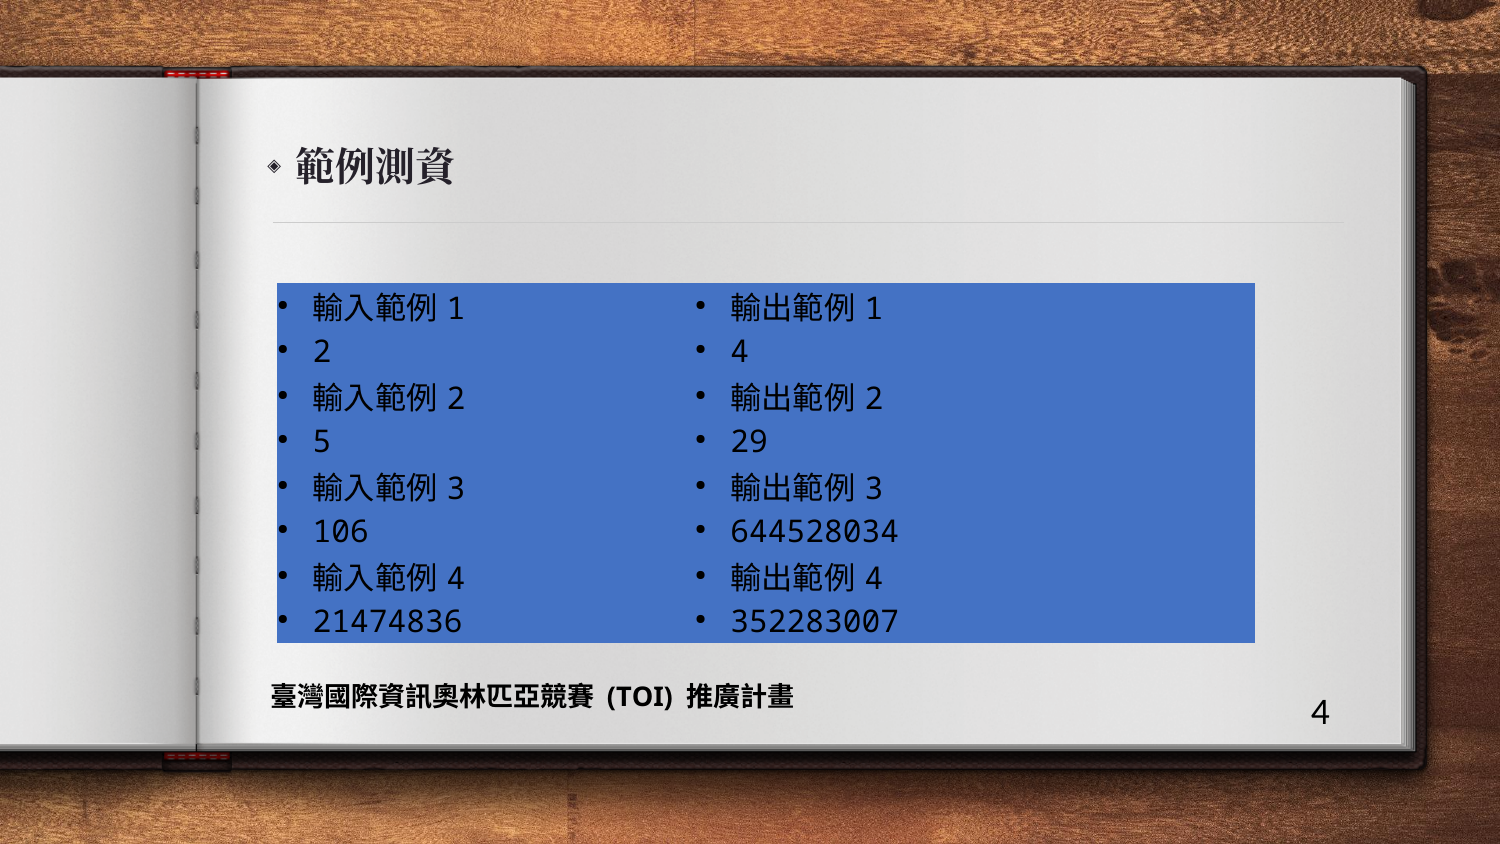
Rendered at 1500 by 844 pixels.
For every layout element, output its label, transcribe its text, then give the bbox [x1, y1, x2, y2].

text_box [1295, 672, 1386, 737]
table_cell 輸出範例2 29 [695, 373, 1255, 463]
table_cell 輸入範例4 21474836 [277, 553, 695, 643]
table_cell 輸入範例2 5 [277, 373, 695, 463]
list 範例測資 [252, 126, 1194, 205]
table_header 輸入範例1 2 [277, 283, 695, 373]
table_cell 輸出範例4 352283007 [695, 553, 1255, 643]
table_cell 輸出範例3 644528034 [695, 463, 1255, 553]
table_header 輸出範例1 4 [695, 283, 1255, 373]
table_cell 輸入範例3 106 [277, 463, 695, 553]
